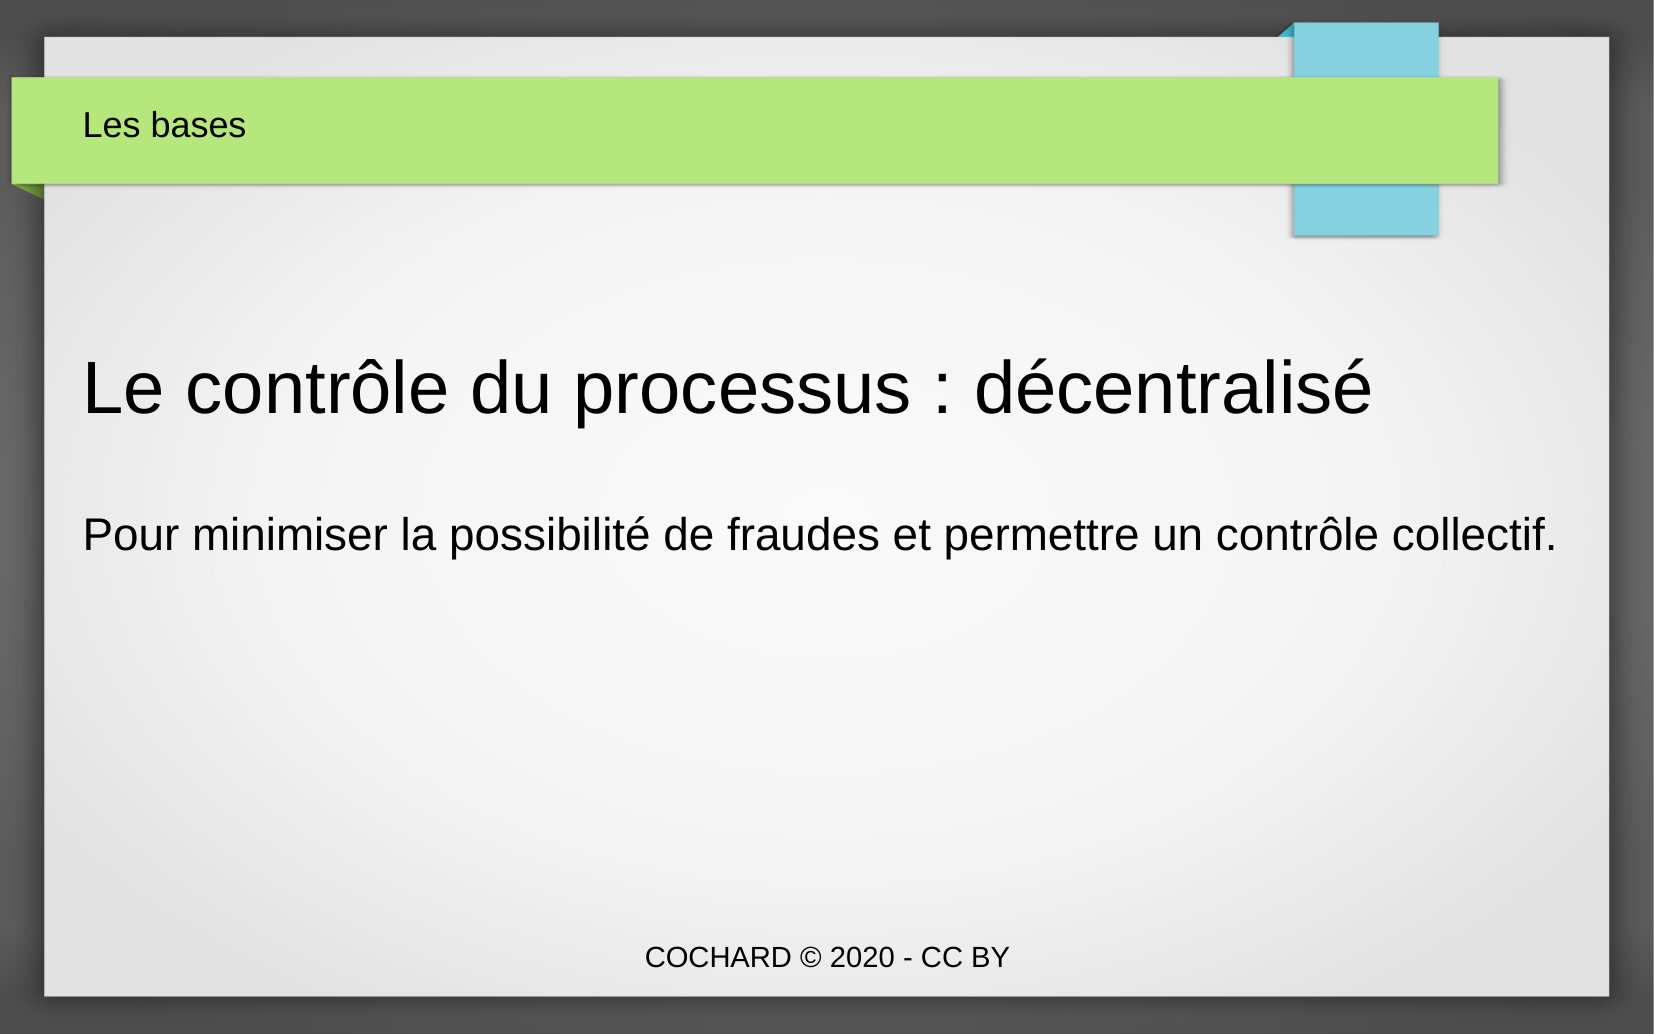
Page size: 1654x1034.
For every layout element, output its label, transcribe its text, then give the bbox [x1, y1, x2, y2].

list Le contrôle du processus : décentralisé Pour minimiser la possibilité de fraudes et permettre un contrôle collectif. [82, 249, 1571, 849]
picture [0, 0, 1654, 1034]
title Les bases [82, 39, 1235, 210]
